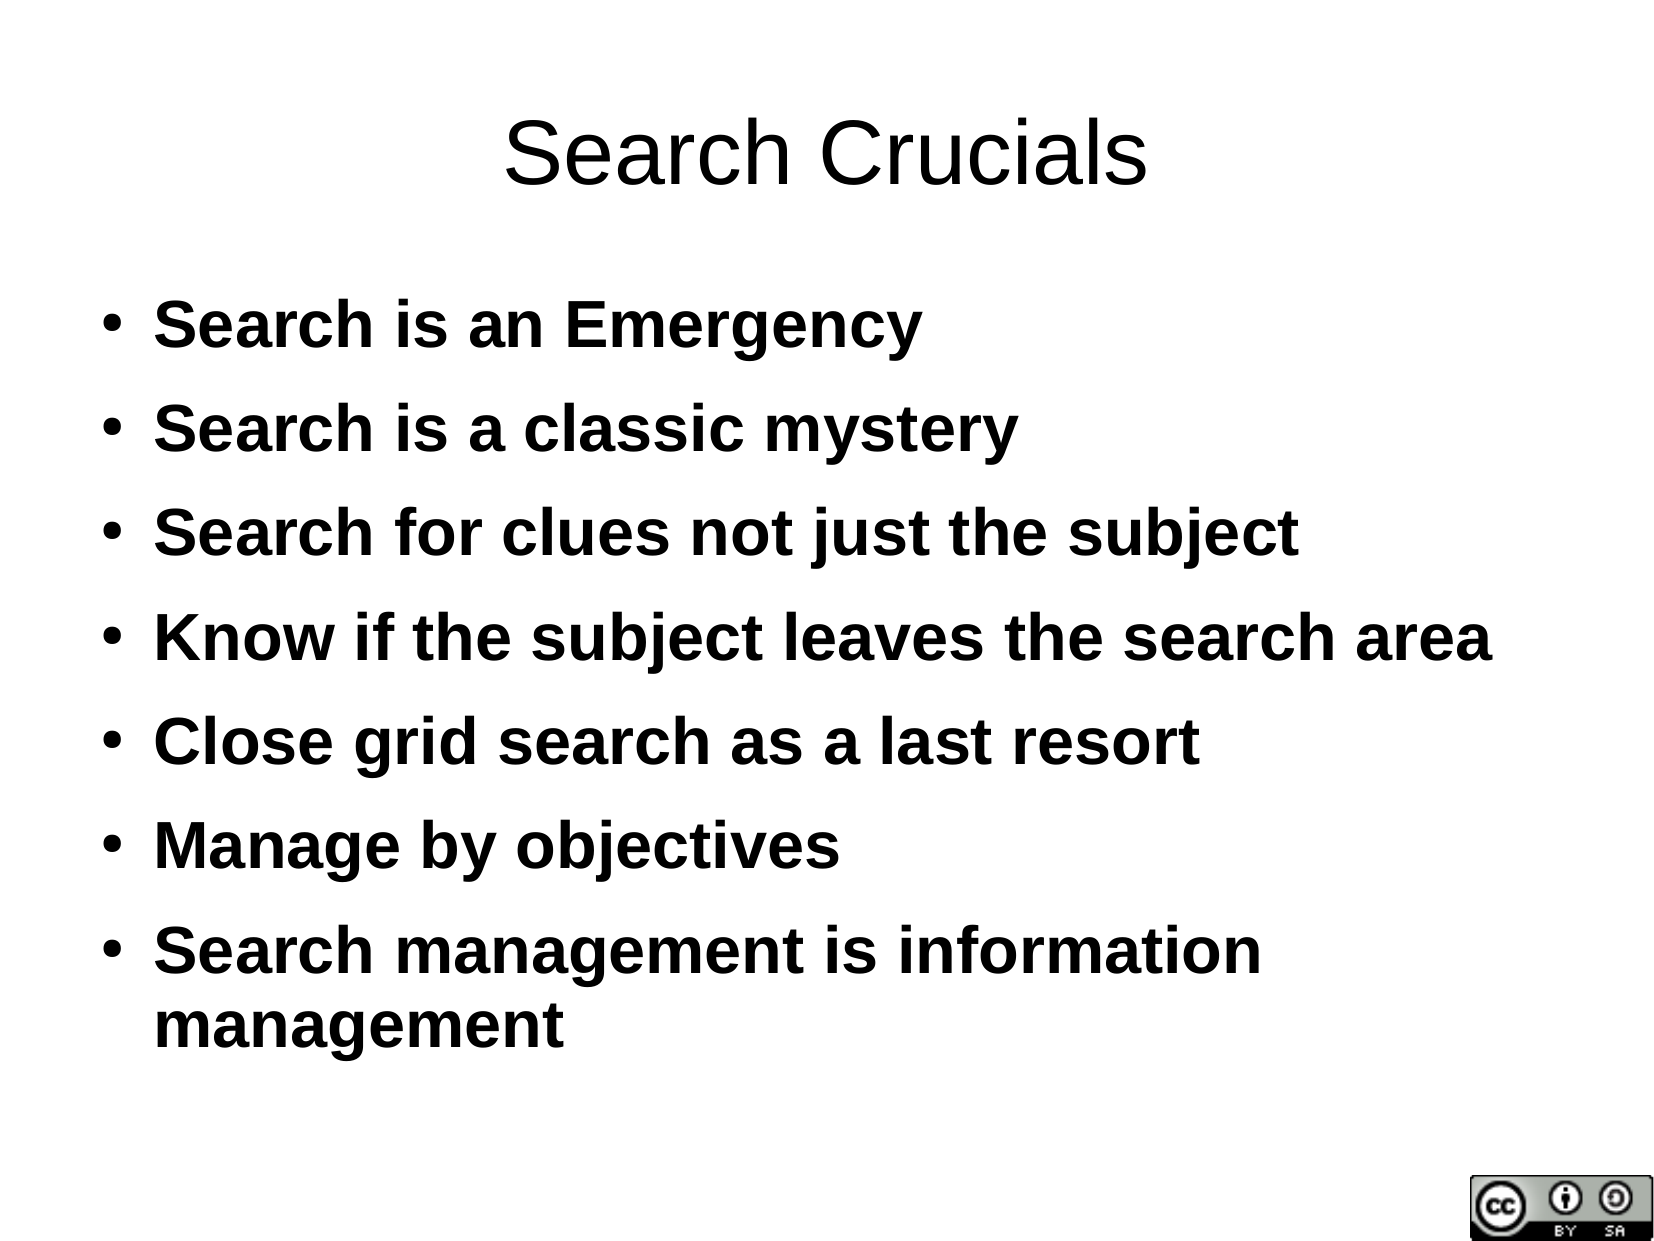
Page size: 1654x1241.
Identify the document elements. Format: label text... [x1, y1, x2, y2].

list Search is an Emergency Search is a classic mystery Search for clues not just the subject Know if the subject leaves the search area Close grid search as a last resort Manage by objectives Search management is information management [82, 286, 1571, 1172]
title Search Crucials [82, 49, 1571, 257]
picture [1470, 1175, 1654, 1241]
